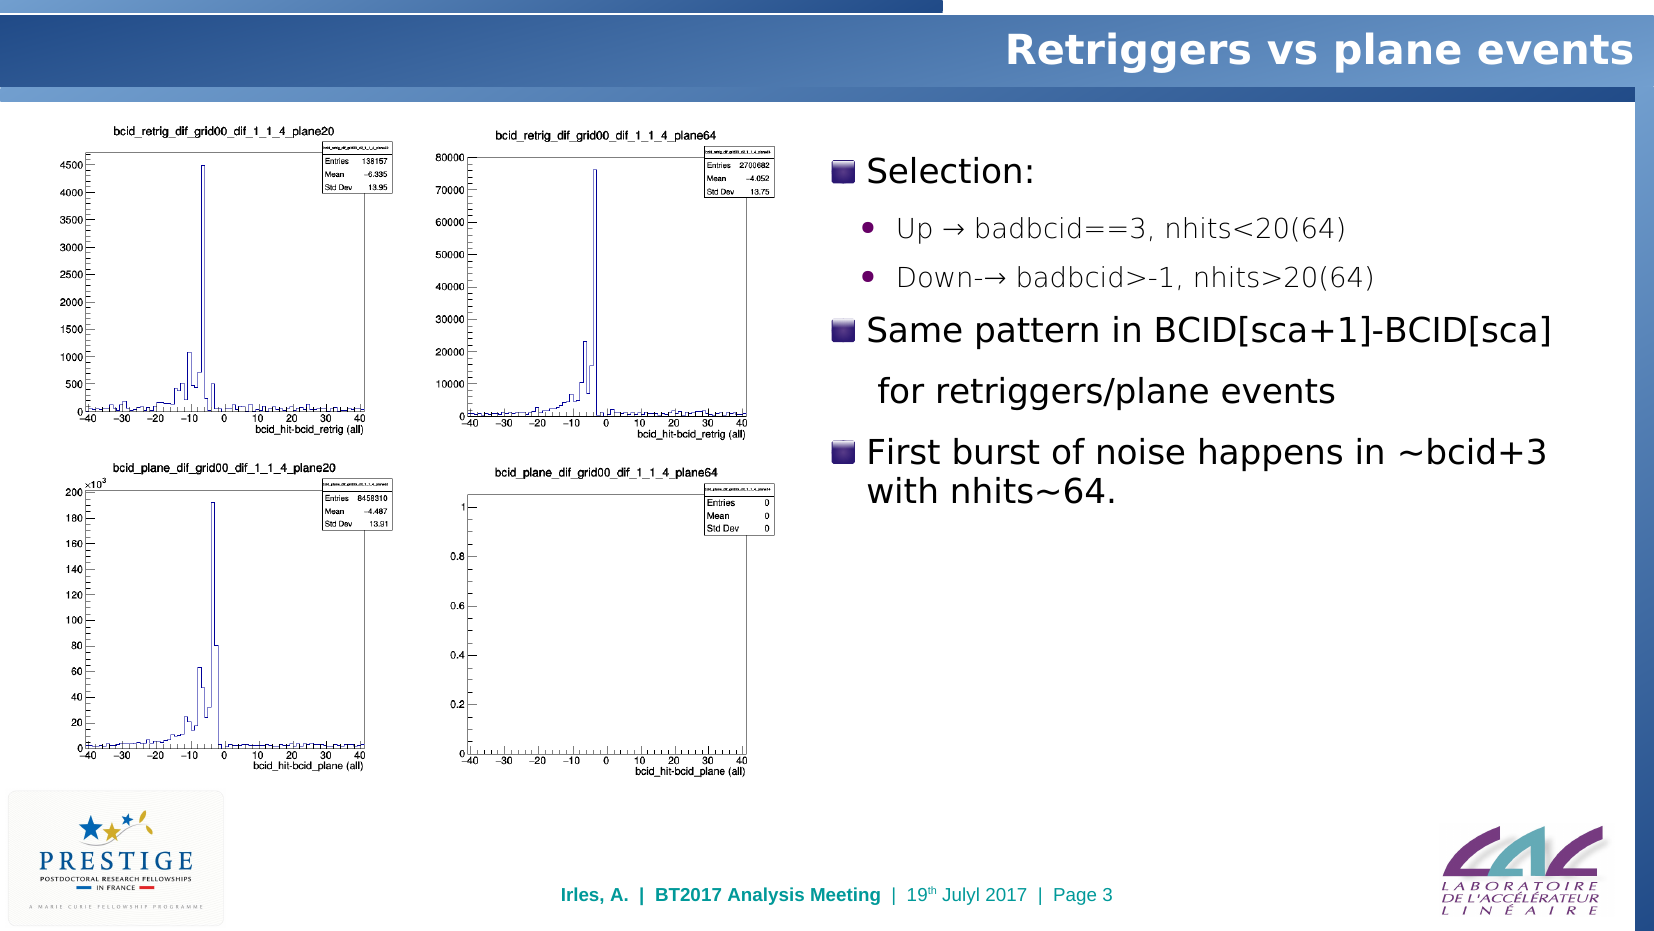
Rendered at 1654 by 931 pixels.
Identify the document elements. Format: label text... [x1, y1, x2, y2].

title Retriggers vs plane events [30, 13, 1636, 86]
picture [420, 119, 781, 782]
picture [5, 788, 226, 928]
picture [1439, 823, 1615, 917]
picture [38, 119, 406, 781]
list Selection: Up → badbcid==3, nhits<20(64) Down-→ badbcid>-1, nhits>20(64) Same pattern in BCID[sca+1]-BCID[sca] for retriggers/plane events First burst of noise happens in ~bcid+3 with nhits~64. [825, 151, 1592, 692]
